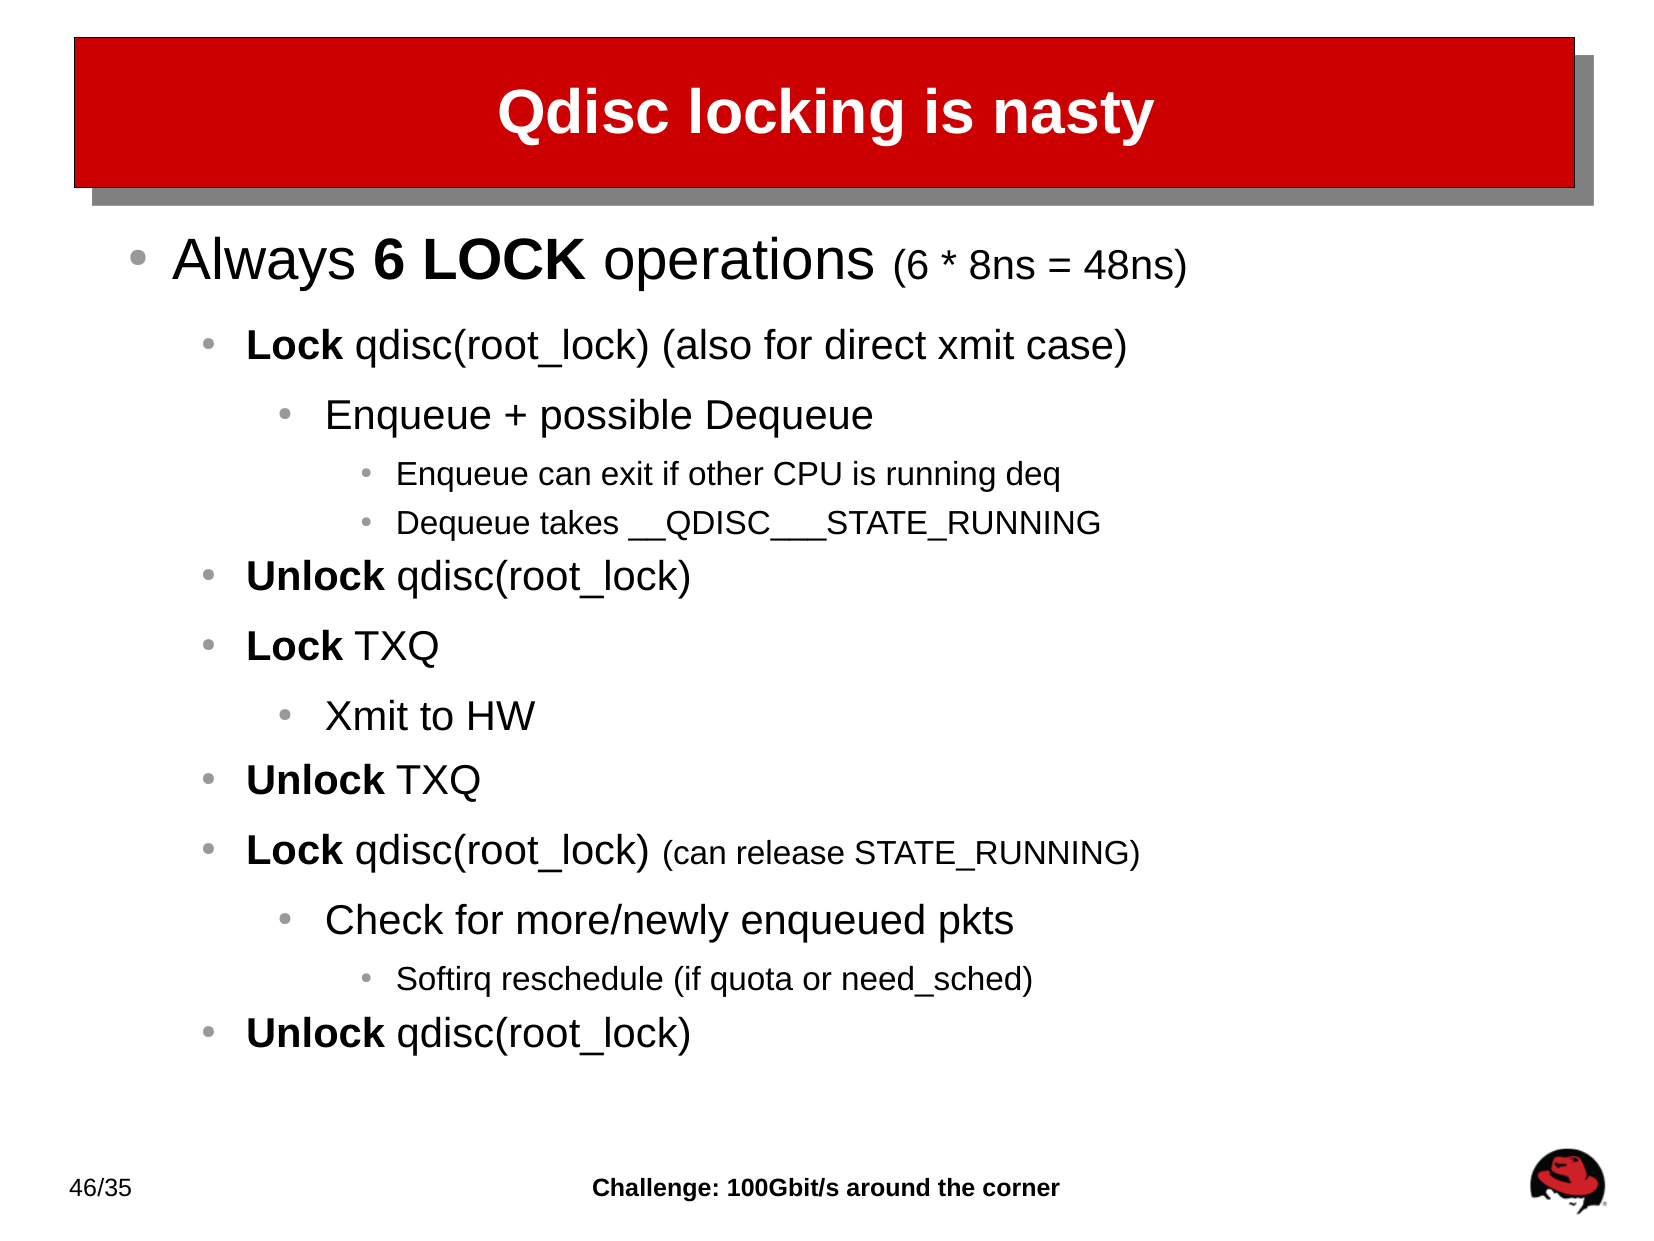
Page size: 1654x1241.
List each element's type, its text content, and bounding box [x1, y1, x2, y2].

picture [1538, 1146, 1613, 1224]
title Qdisc locking is nasty [116, 37, 1538, 188]
list Always 6 LOCK operations (6 * 8ns = 48ns) Lock qdisc(root_lock) (also for direct xmit case) Enqueue + possible Dequeue Enqueue can exit if other CPU is running deq Dequeue takes __QDISC___STATE_RUNNING Unlock qdisc(root_lock) Lock TXQ Xmit to HW Unlock TXQ Lock qdisc(root_lock) (can release STATE_RUNNING) Check for more/newly enqueued pkts Softirq reschedule (if quota or need_sched) Unlock qdisc(root_lock) [112, 227, 1538, 1241]
